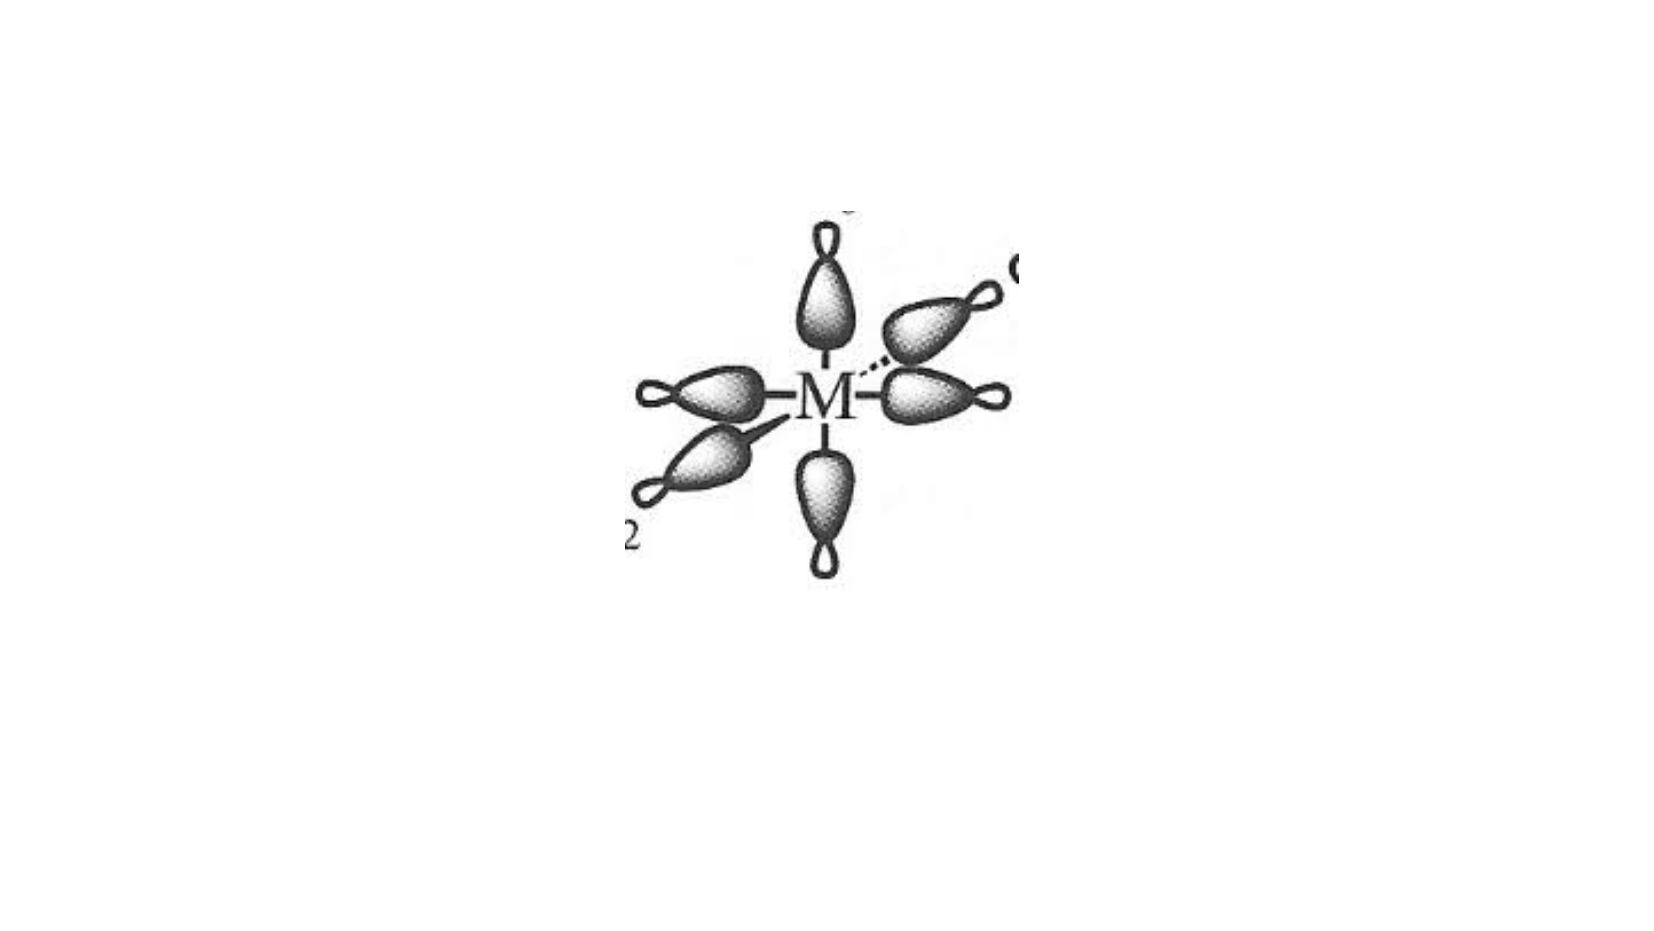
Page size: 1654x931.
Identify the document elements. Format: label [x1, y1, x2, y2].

picture [625, 211, 1019, 591]
